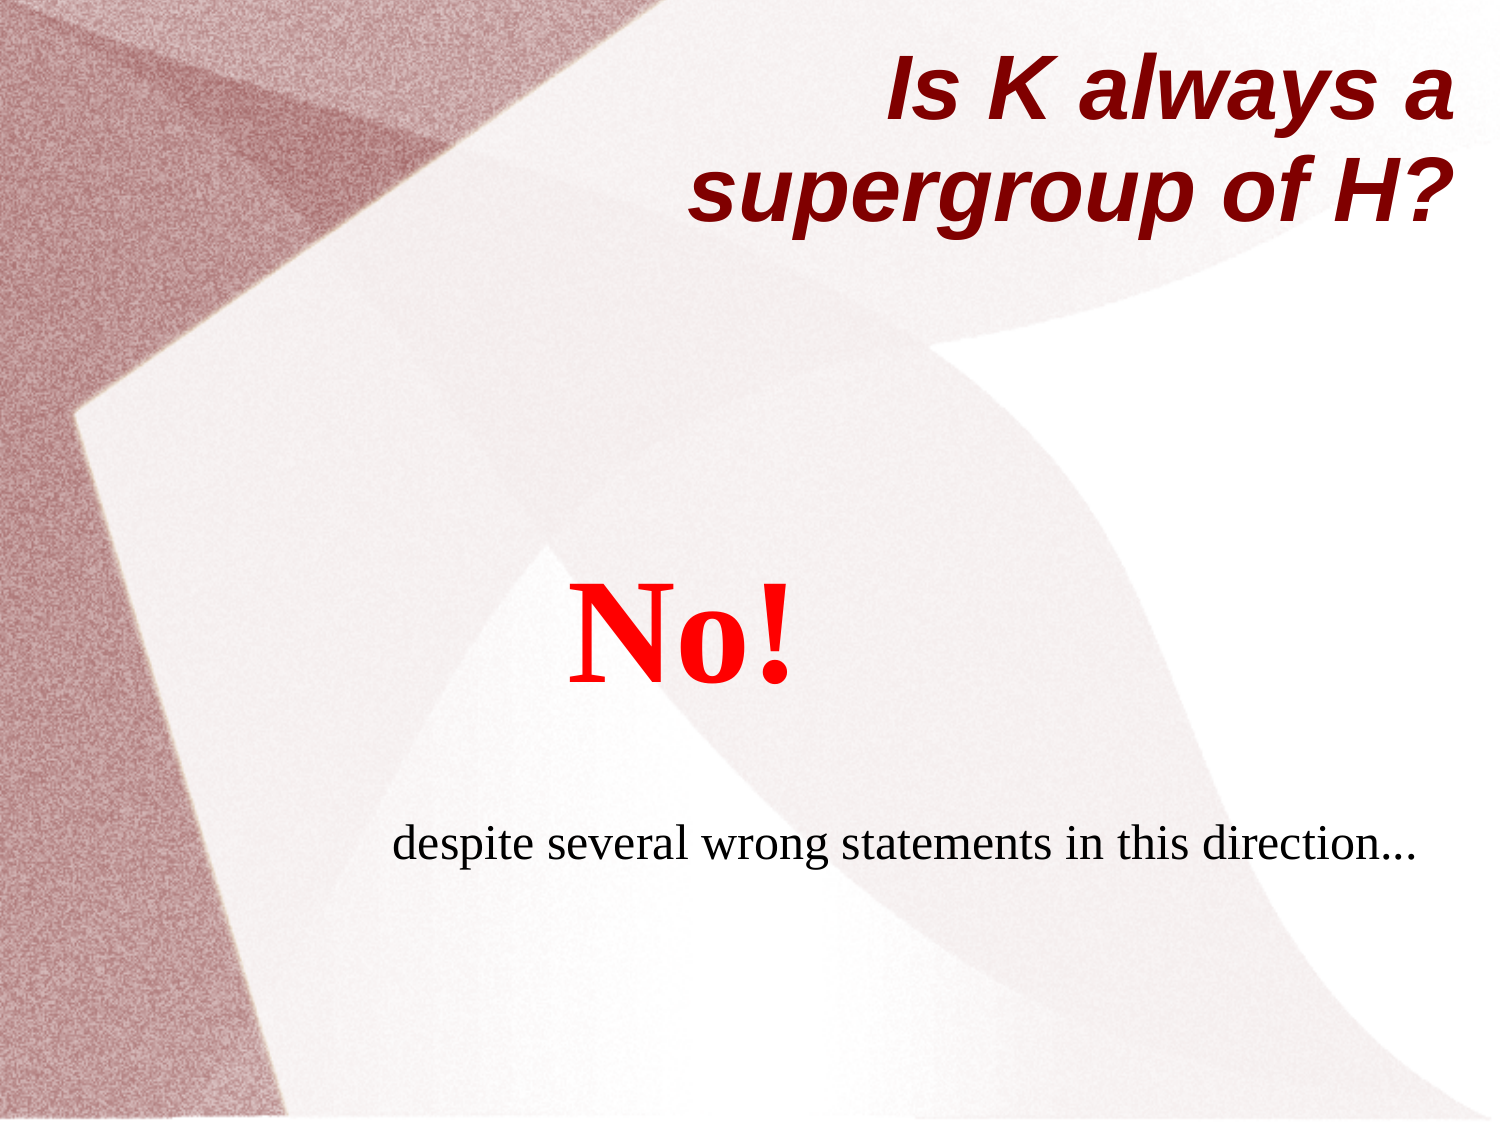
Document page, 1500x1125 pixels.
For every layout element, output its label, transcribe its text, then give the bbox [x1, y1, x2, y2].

picture [0, 0, 1500, 1125]
title Is K always a supergroup of H? [541, 36, 1458, 242]
text_box No! [552, 541, 816, 723]
text_box despite several wrong statements in this direction... [378, 807, 1434, 879]
